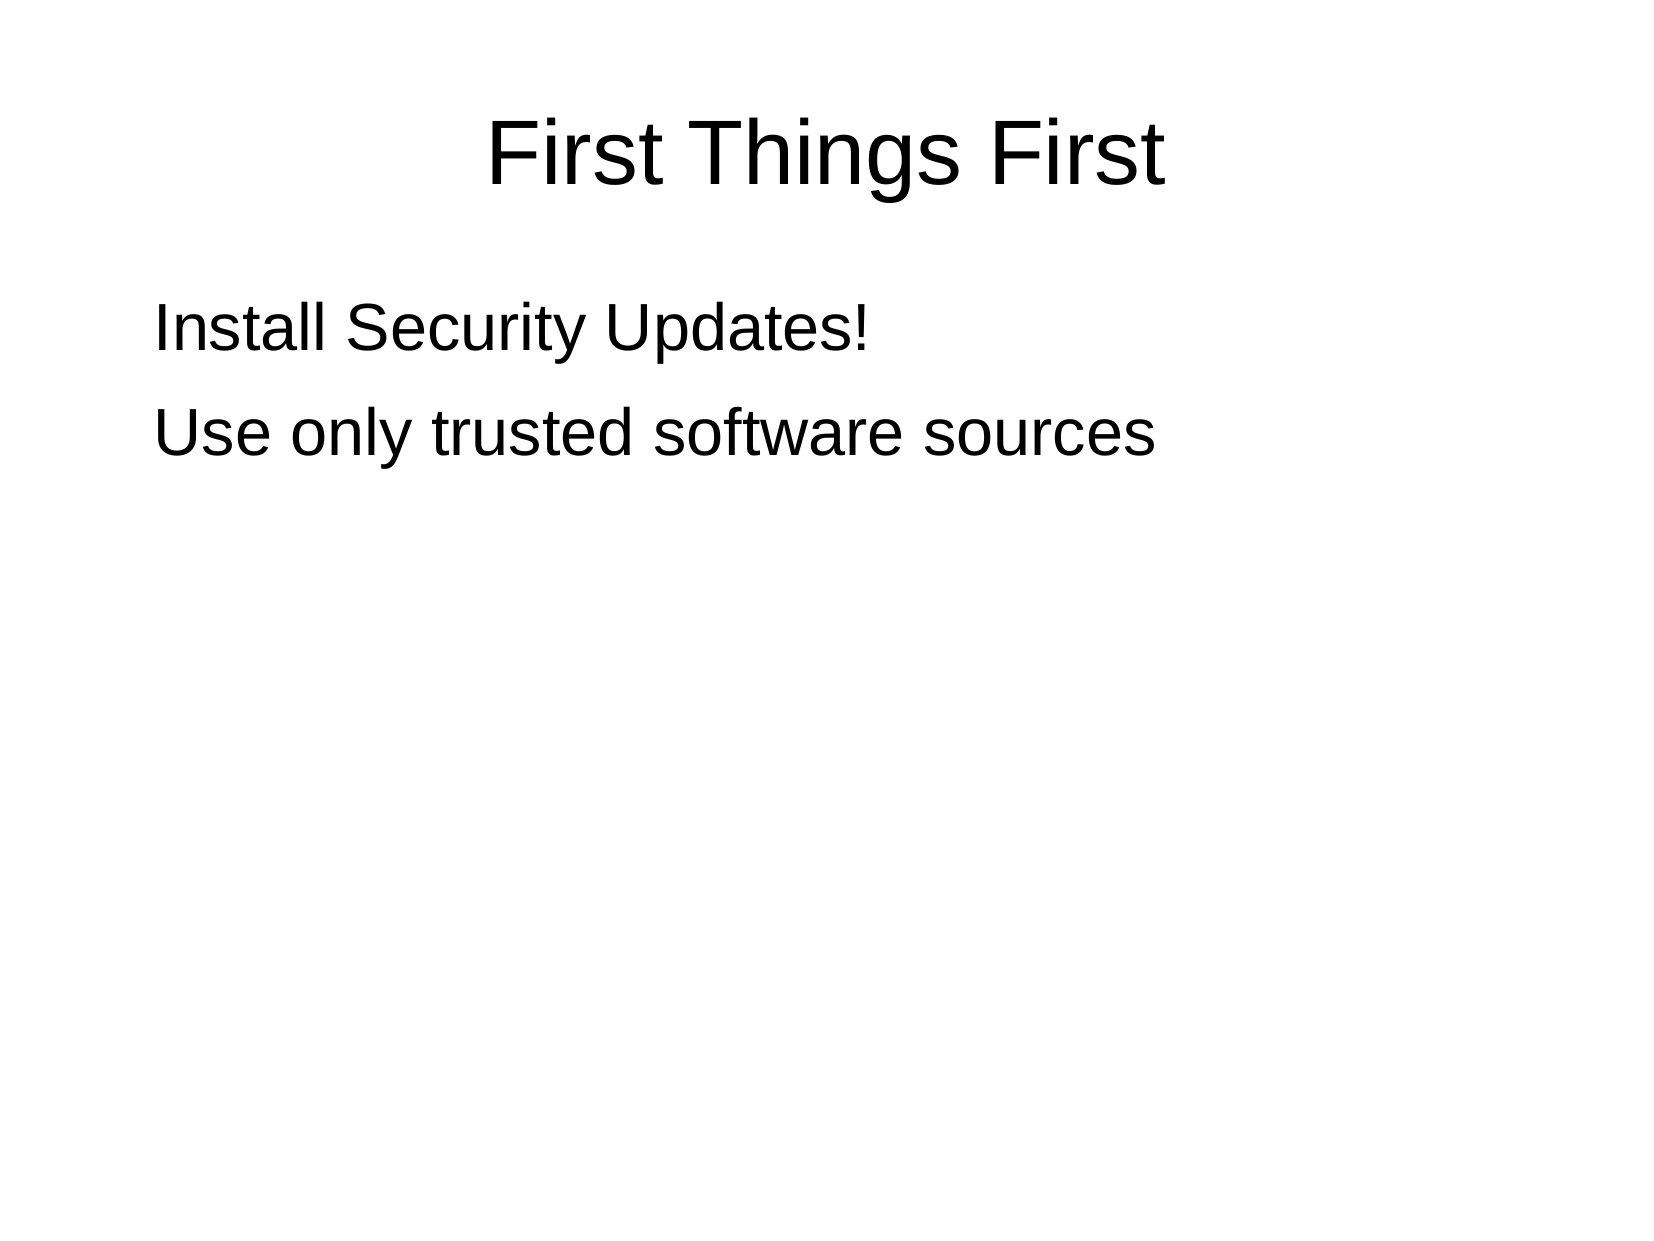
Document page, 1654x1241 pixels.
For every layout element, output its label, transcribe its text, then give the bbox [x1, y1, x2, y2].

title First Things First [82, 49, 1571, 257]
list Install Security Updates! Use only trusted software sources [82, 290, 1538, 1010]
